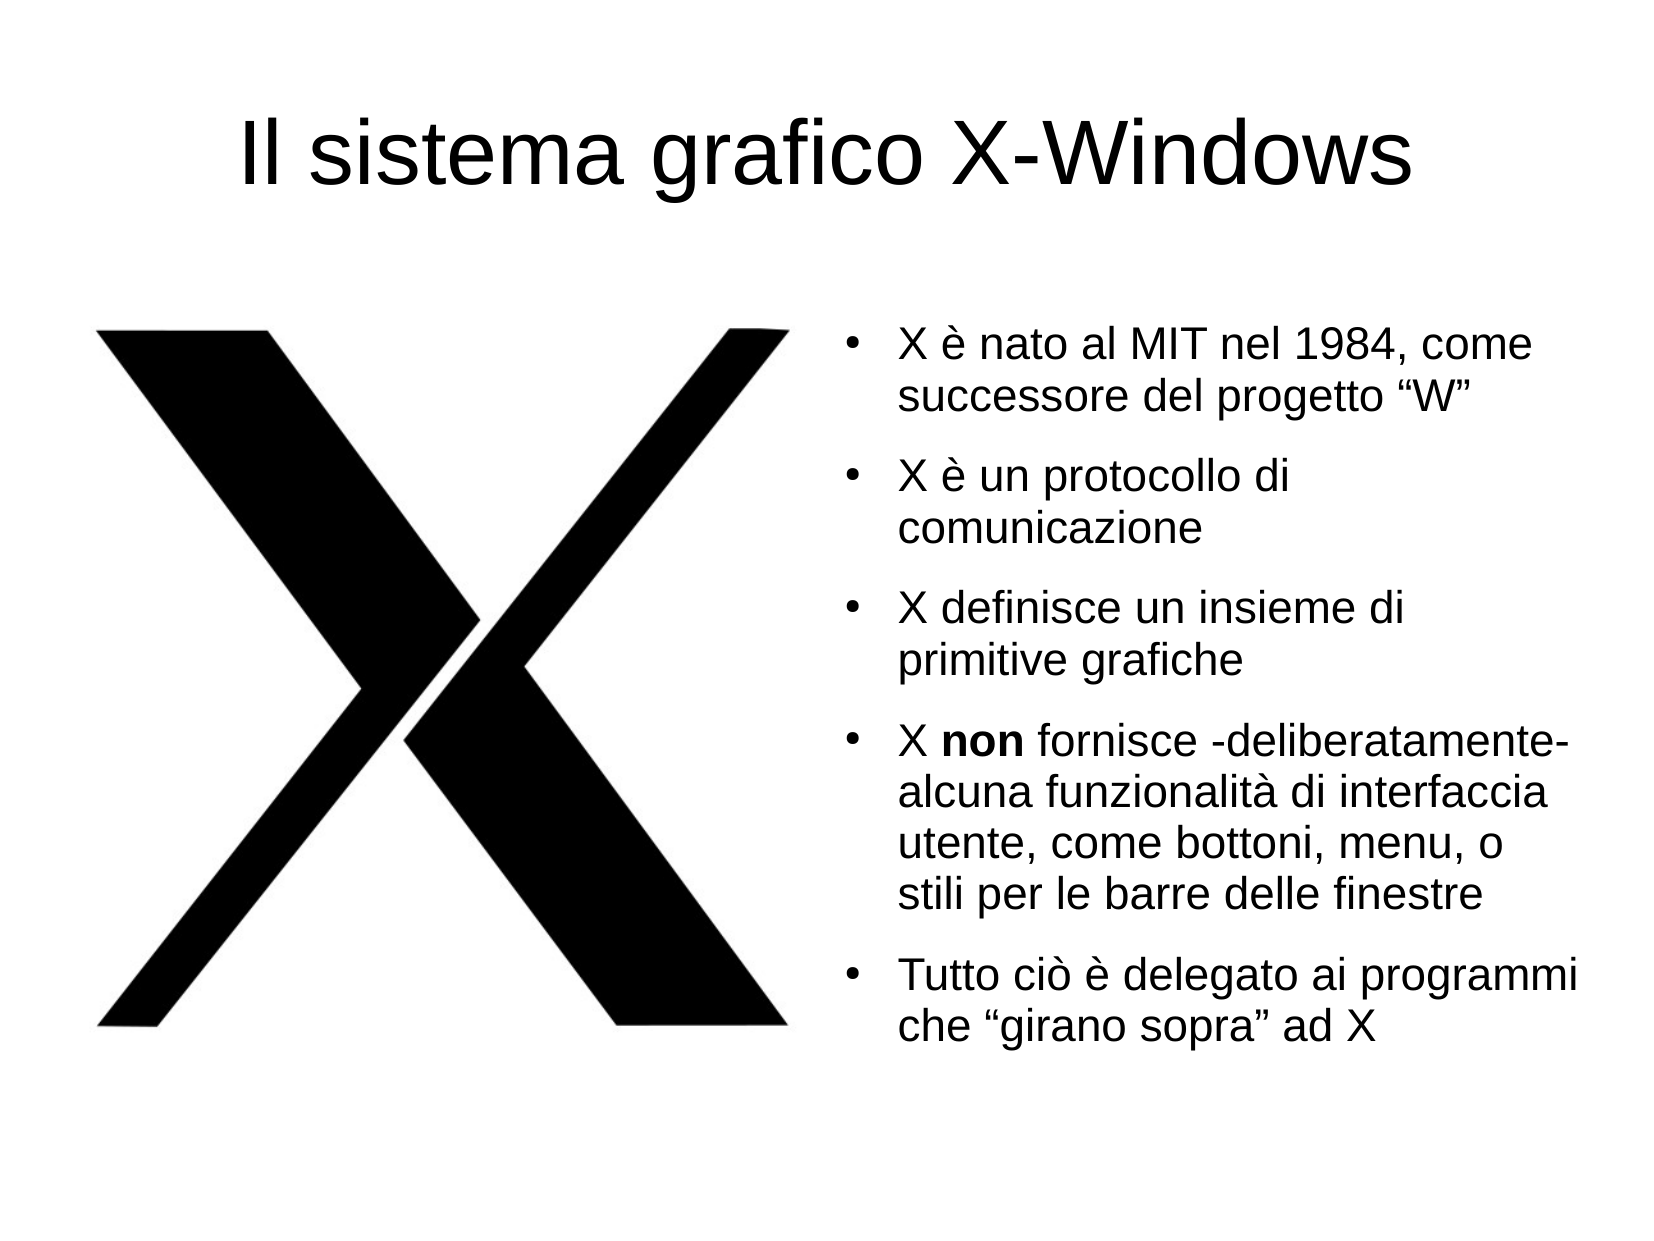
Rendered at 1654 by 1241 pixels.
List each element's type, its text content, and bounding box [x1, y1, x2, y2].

picture [59, 295, 827, 1063]
list X è nato al MIT nel 1984, come successore del progetto “W” X è un protocollo di comunicazione X definisce un insieme di primitive grafiche X non fornisce -deliberatamente- alcuna funzionalità di interfaccia utente, come bottoni, menu, o stili per le barre delle finestre Tutto ciò è delegato ai programmi che “girano sopra” ad X [826, 318, 1583, 1123]
title Il sistema grafico X-Windows [82, 56, 1571, 250]
